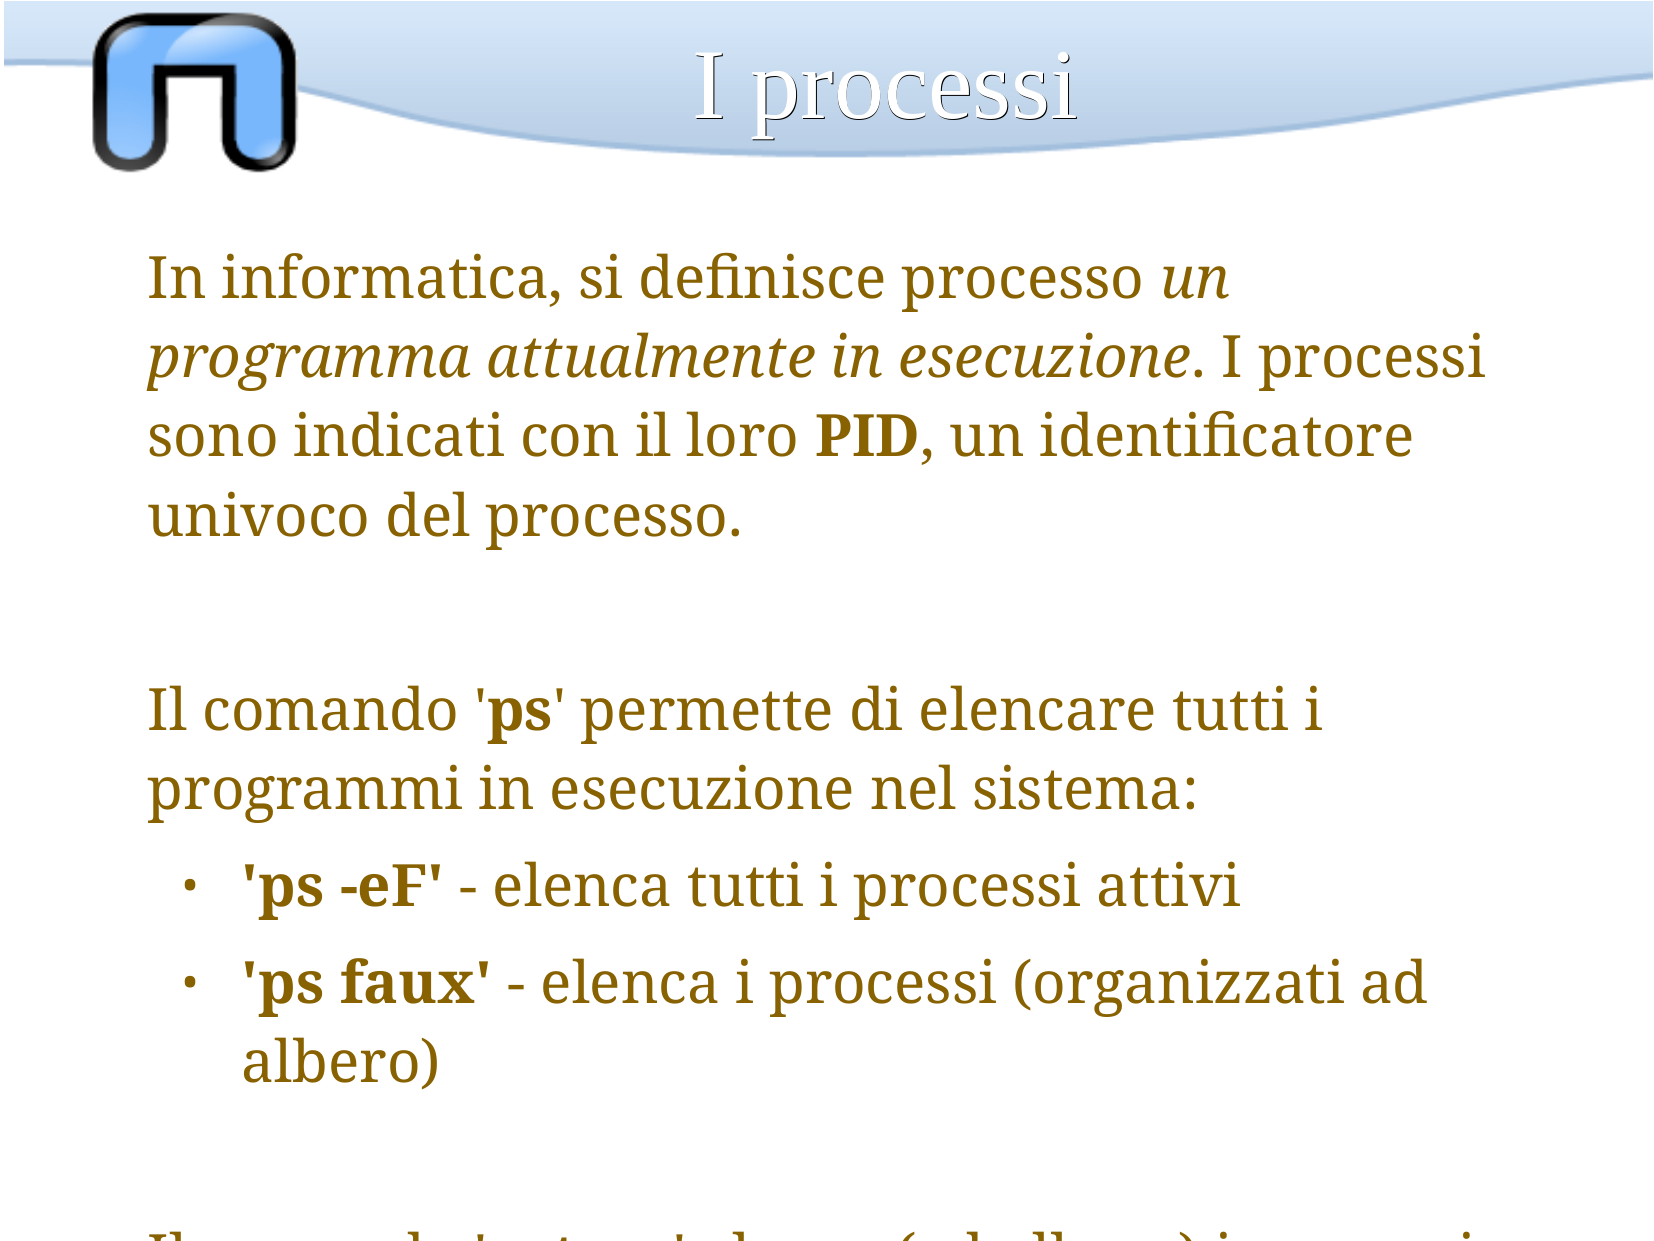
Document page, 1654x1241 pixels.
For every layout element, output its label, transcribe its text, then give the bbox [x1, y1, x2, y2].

text_box I processi [531, 29, 1241, 266]
list In informatica, si definisce processo un programma attualmente in esecuzione. I processi sono indicati con il loro PID, un identificatore univoco del processo. Il comando 'ps' permette di elencare tutti i programmi in esecuzione nel sistema: 'ps -eF' - elenca tutti i processi attivi 'ps faux' - elenca i processi (organizzati ad albero) Il comando 'pstree' elenca (ad albero) i processi attuali partendo da init, il primo processo di sistema (PID=1). [147, 236, 1565, 1211]
picture [0, 0, 1654, 1241]
